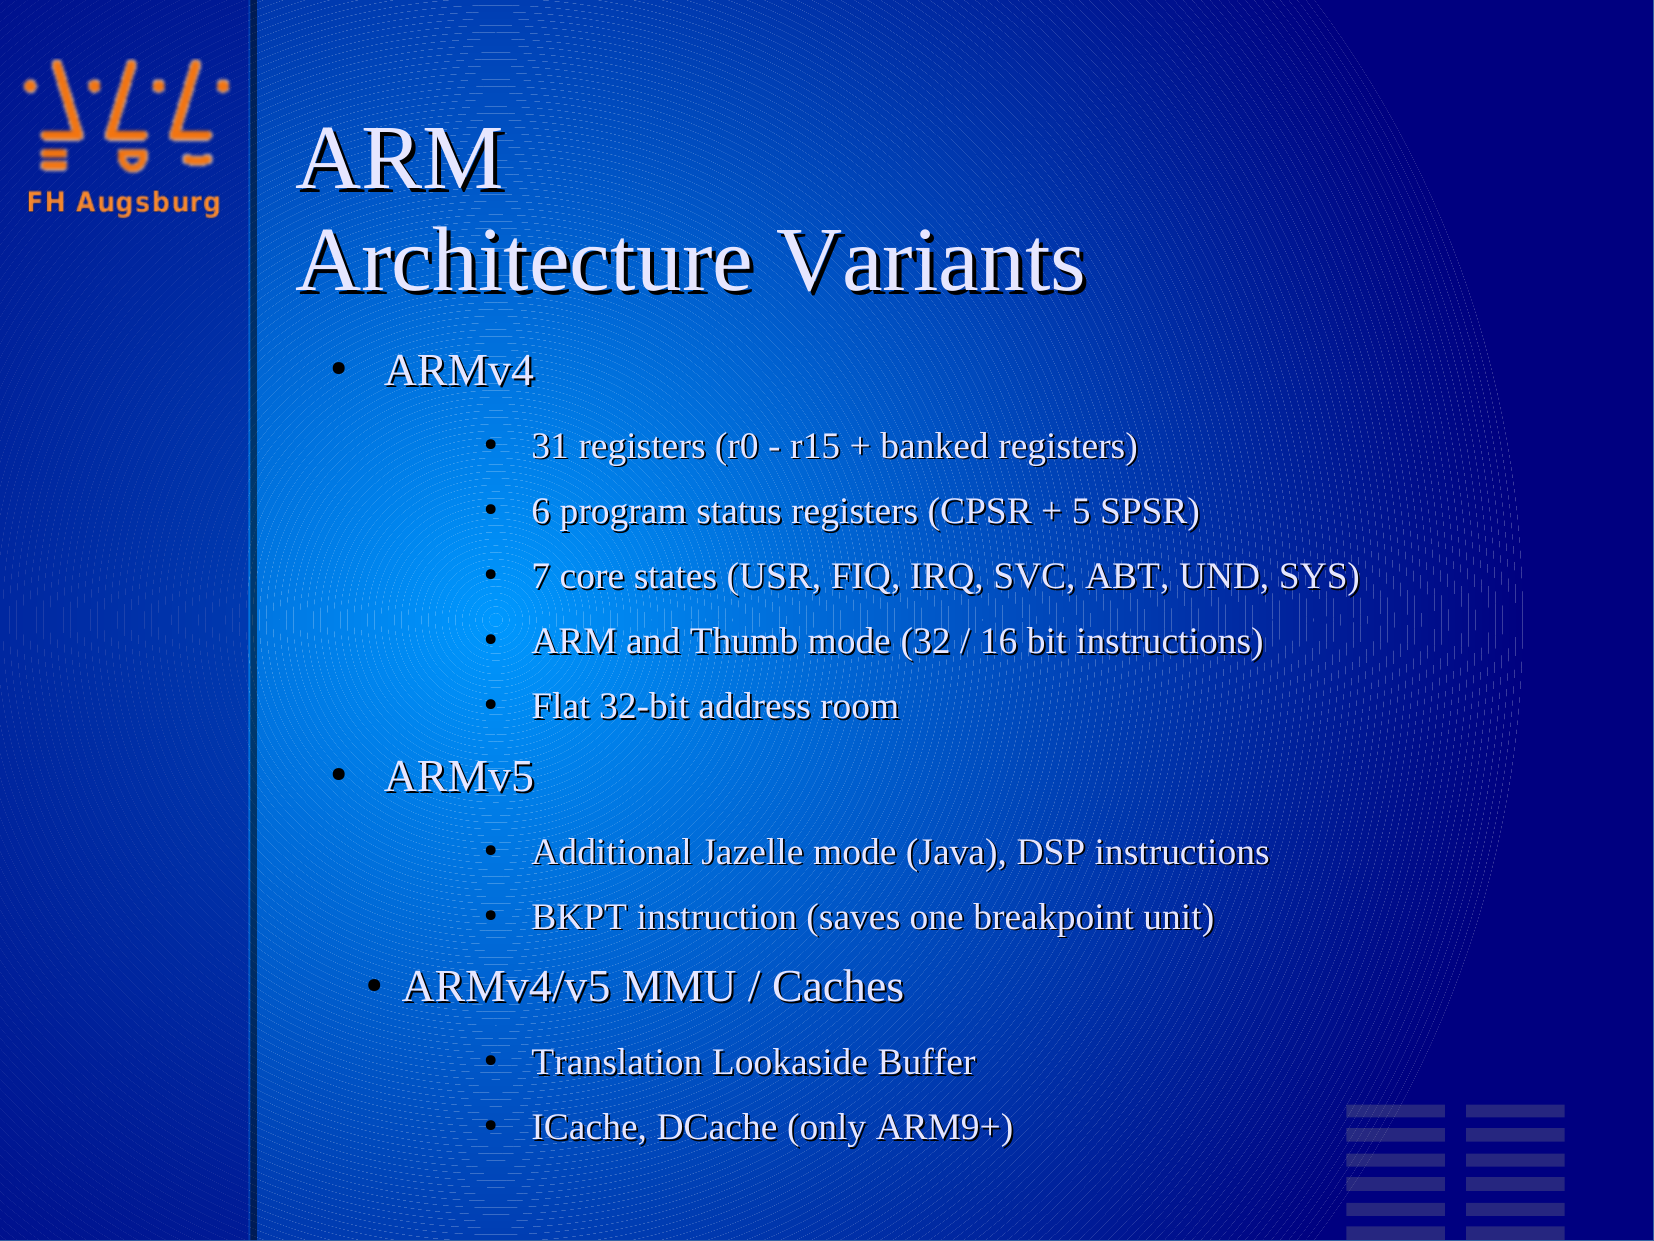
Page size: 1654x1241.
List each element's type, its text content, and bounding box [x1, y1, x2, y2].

picture [14, 58, 237, 227]
list ARMv4 31 registers (r0 - r15 + banked registers) 6 program status registers (CPSR + 5 SPSR) 7 core states (USR, FIQ, IRQ, SVC, ABT, UND, SYS) ARM and Thumb mode (32 / 16 bit instructions) Flat 32-bit address room ARMv5 Additional Jazelle mode (Java), DSP instructions BKPT instruction (saves one breakpoint unit) ARMv4/v5 MMU / Caches Translation Lookaside Buffer ICache, DCache (only ARM9+) [295, 344, 1533, 1198]
title ARM Architecture Variants [295, 97, 1533, 320]
